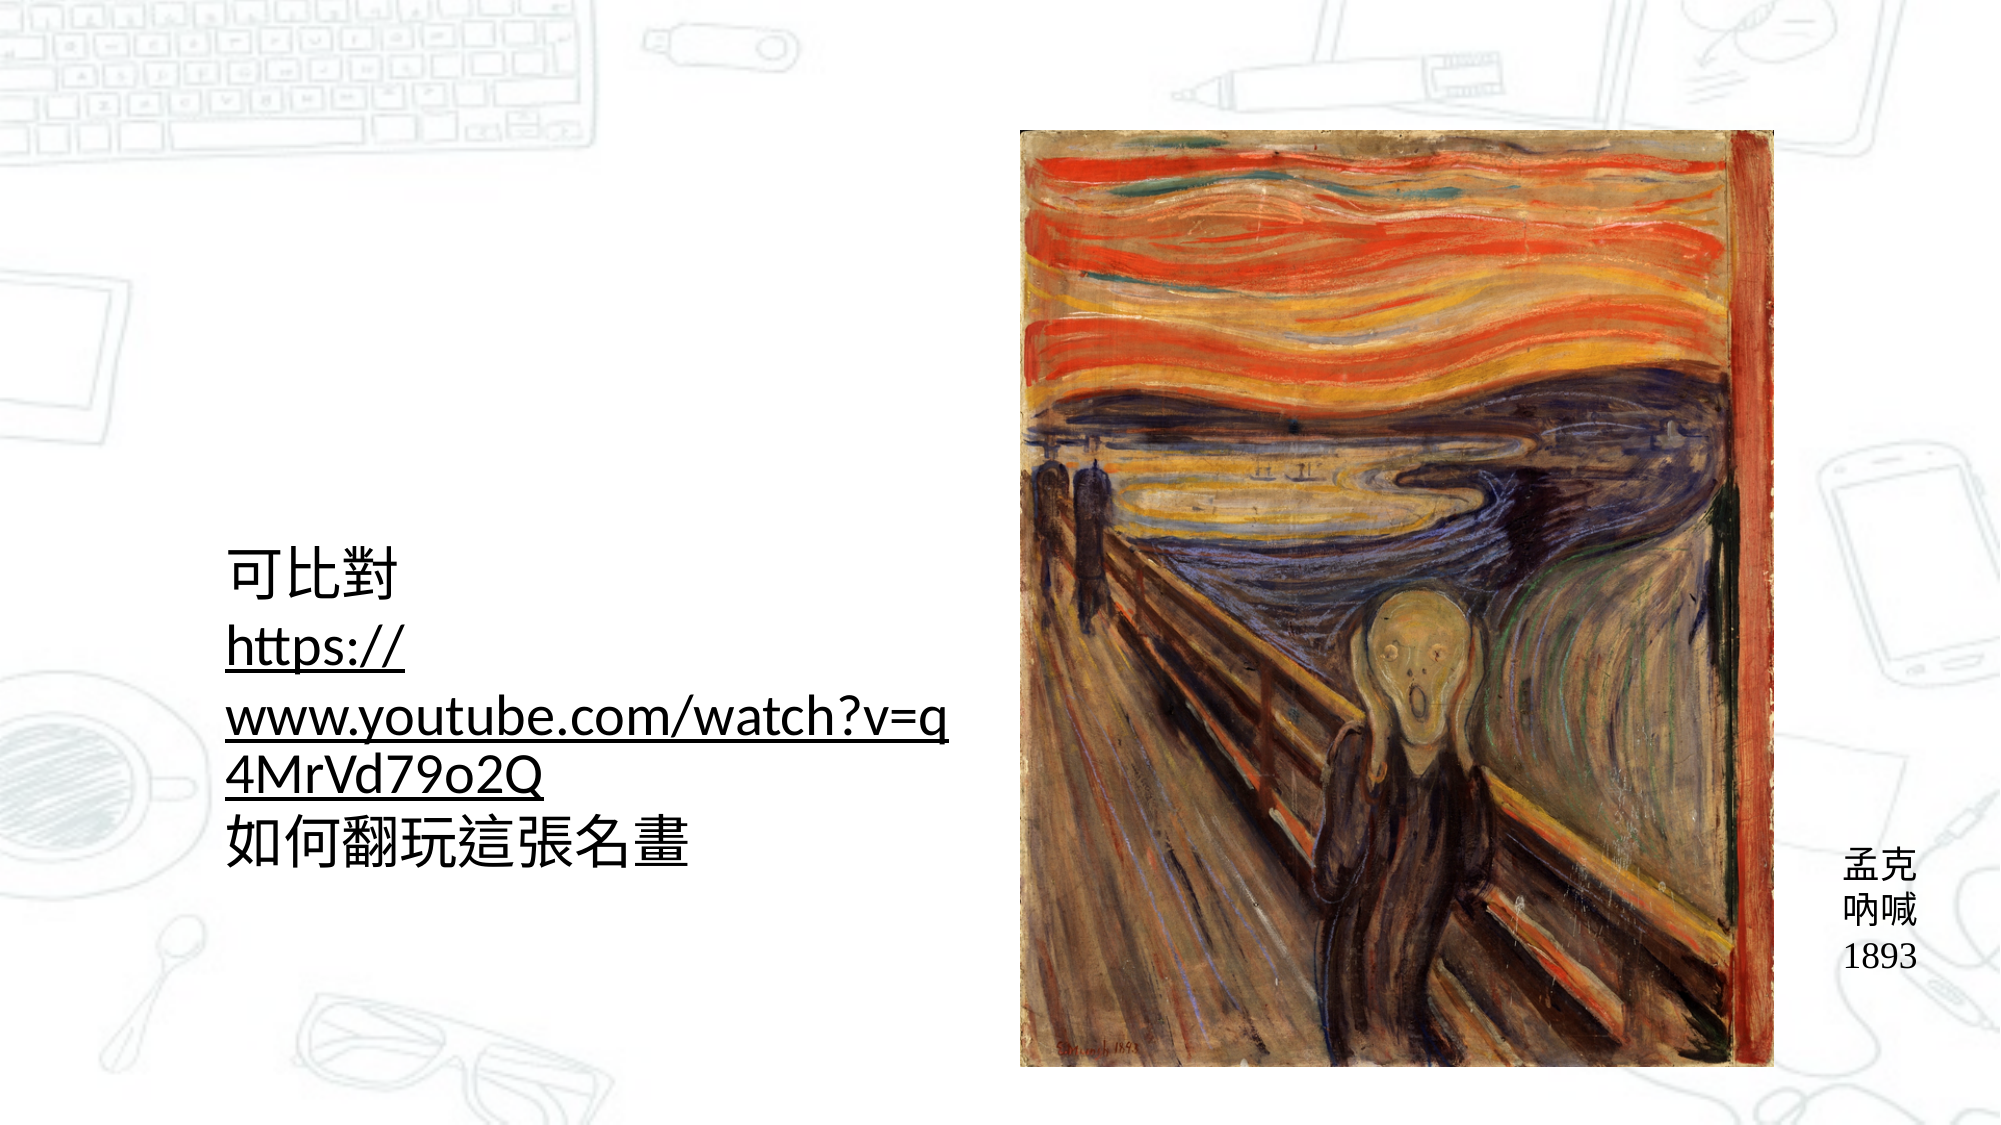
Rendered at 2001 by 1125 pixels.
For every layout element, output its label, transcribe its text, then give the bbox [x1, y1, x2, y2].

text_box 可比對 https://www.youtube.com/watch?v=q4MrVd79o2Q 如何翻玩這張名畫 [210, 529, 982, 869]
picture [1020, 130, 1774, 1067]
text_box 孟克 吶喊 1893 [1828, 834, 2000, 1029]
